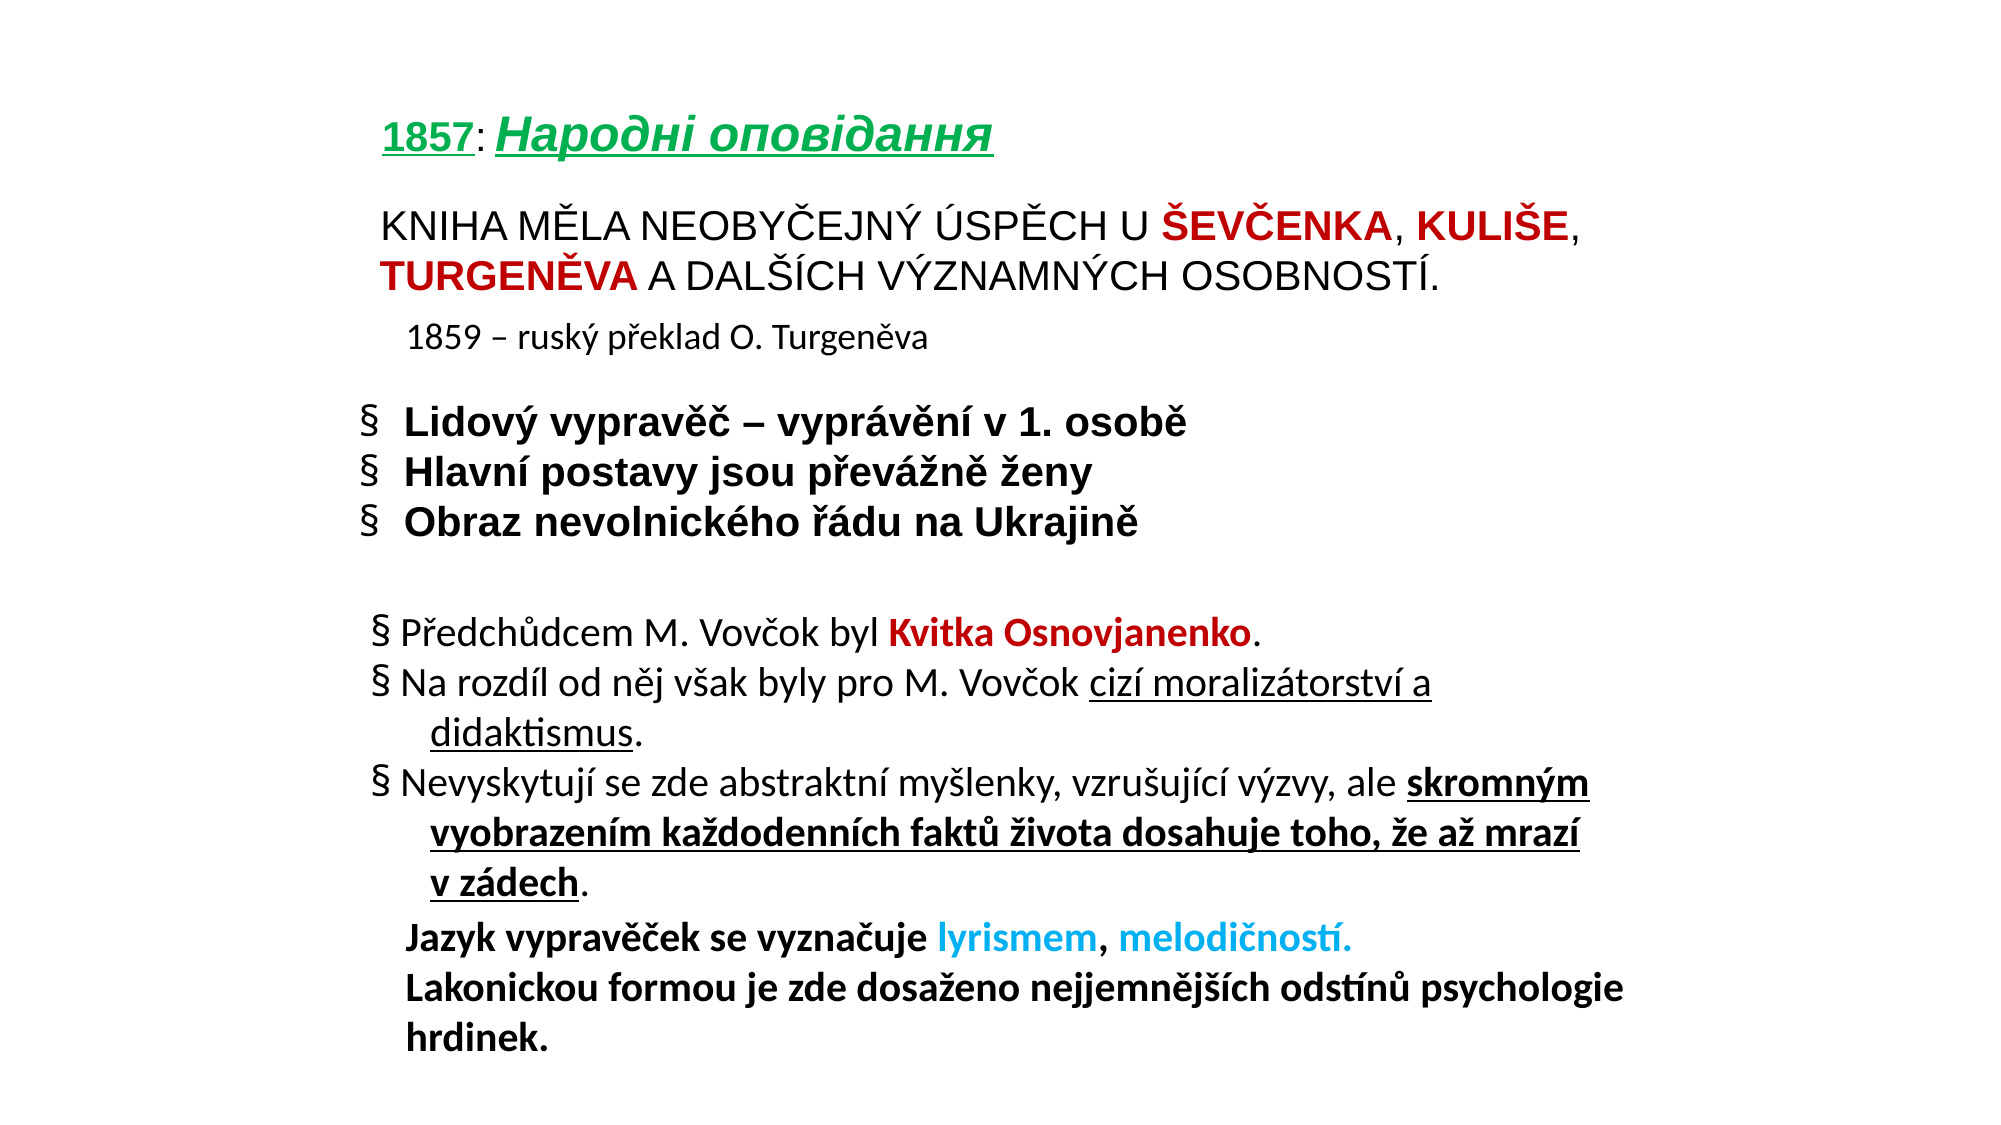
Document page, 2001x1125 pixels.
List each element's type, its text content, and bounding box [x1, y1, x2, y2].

text_box KNIHA MĚLA NEOBYČEJNÝ ÚSPĚCH U ŠEVČENKA, KULIŠE, TURGENĚVA A DALŠÍCH VÝZNAMNÝCH OSOBNOSTÍ. [320, 141, 1621, 307]
text_box Lidový vypravěč – vyprávění v 1. osobě Hlavní postavy jsou převážně ženy Obraz nevolnického řádu na Ukrajině [344, 387, 1598, 553]
text_box 1859 – ruský překlad O. Turgeněva [391, 305, 945, 365]
text_box 1857: Народні оповідання [367, 94, 1009, 169]
text_box Jazyk vypravěček se vyznačuje lyrismem, melodičností. Lakonickou formou je zde dosaženo nejjemnějších odstínů psychologie hrdinek. [391, 902, 1680, 1068]
text_box Předchůdcem M. Vovčok byl Kvitka Osnovjanenko. Na rozdíl od něj však byly pro M. Vovčok cizí moralizátorství a didaktismus. Nevyskytují se zde abstraktní myšlenky, vzrušující výzvy, ale skromným vyobrazením každodenních faktů života dosahuje toho, že až mrazí v zádech. [355, 598, 1668, 913]
